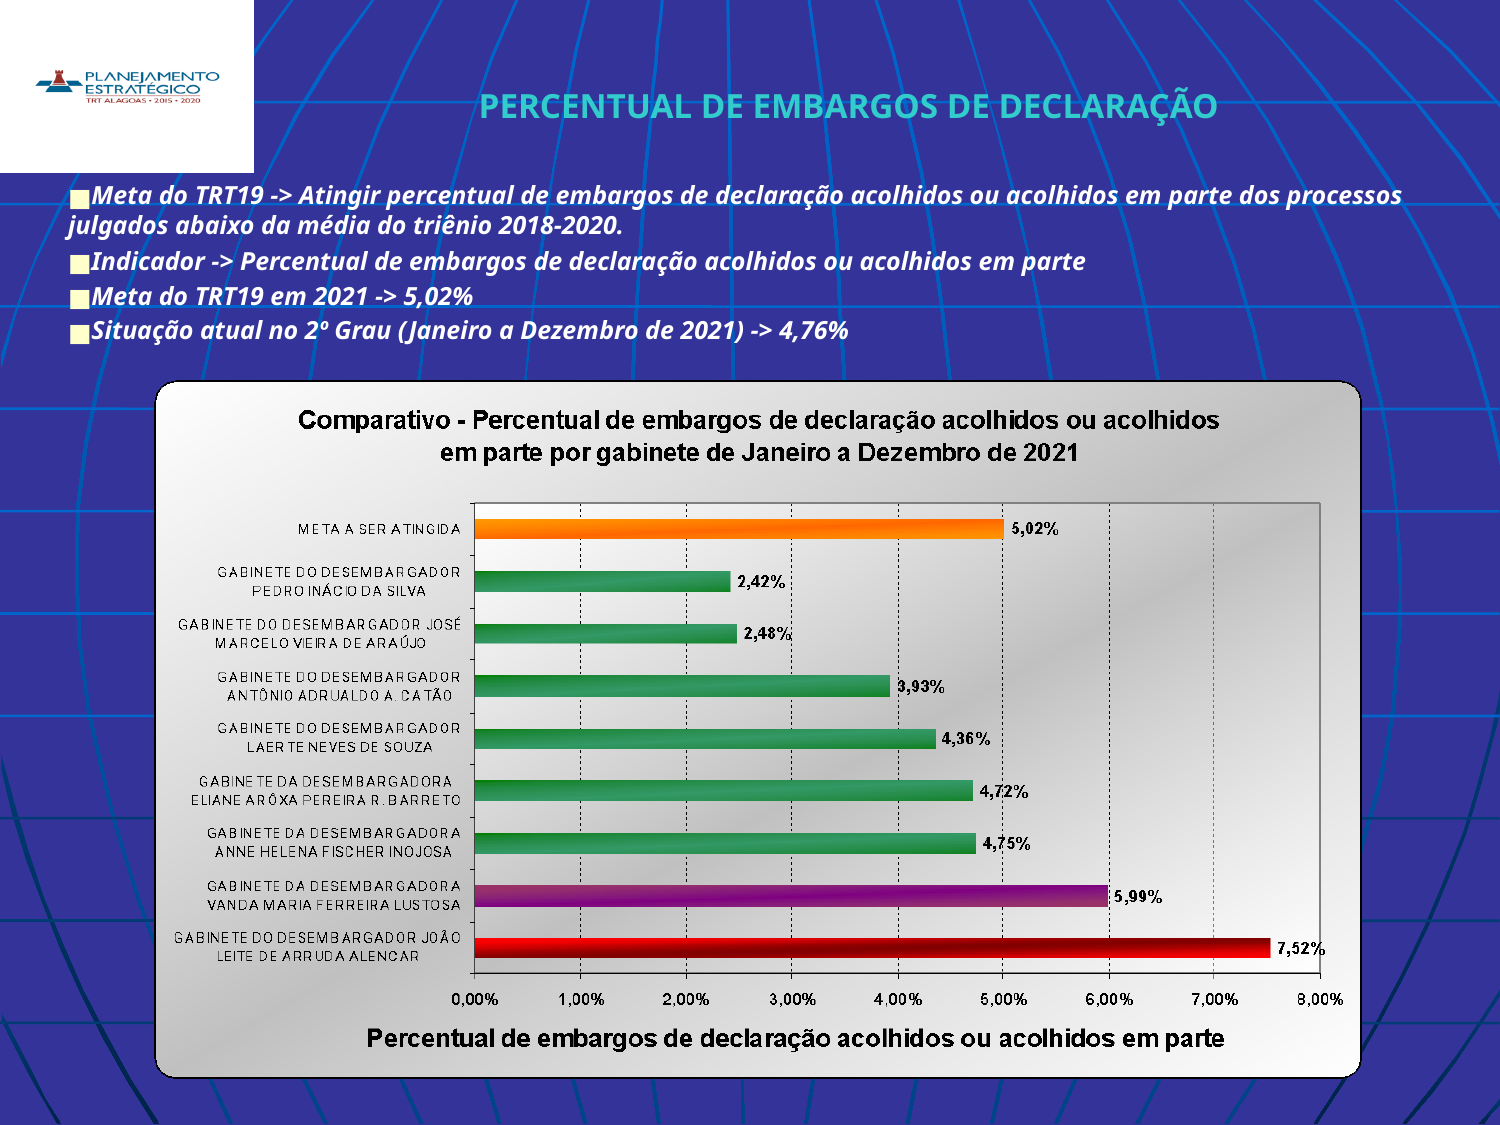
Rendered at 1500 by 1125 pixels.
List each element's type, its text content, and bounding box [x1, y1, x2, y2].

text_box Meta do TRT19 -> Atingir percentual de embargos de declaração acolhidos ou acolhidos em parte dos processos julgados abaixo da média do triênio 2018-2020. Indicador -> Percentual de embargos de declaração acolhidos ou acolhidos em parte Meta do TRT19 em 2021 -> 5,02% Situação atual no 2º Grau (Janeiro a Dezembro de 2021) -> 4,76% [53, 172, 1459, 374]
picture [0, 0, 254, 173]
text_box PERCENTUAL DE EMBARGOS DE DECLARAÇÃO [254, 78, 1448, 134]
picture [147, 373, 1370, 1086]
